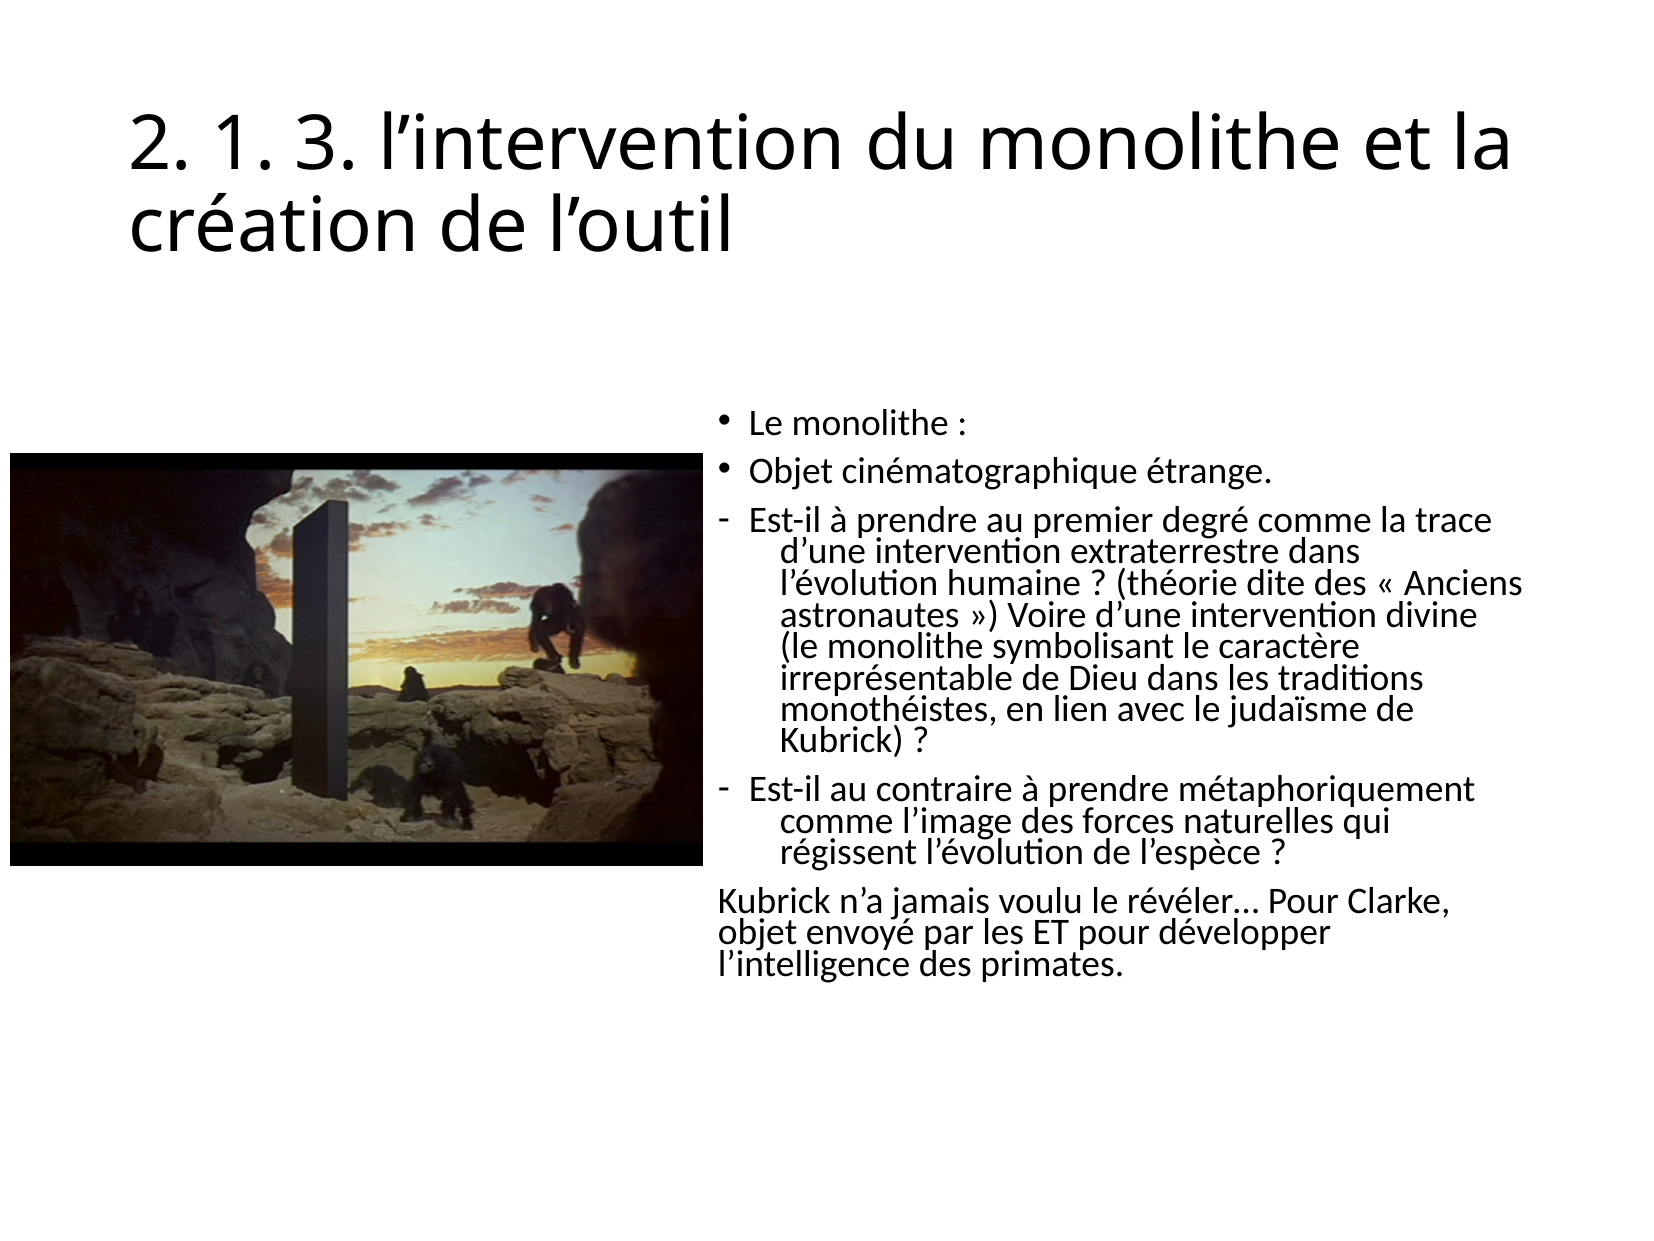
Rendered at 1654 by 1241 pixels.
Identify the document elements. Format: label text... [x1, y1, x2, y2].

list Le monolithe : Objet cinématographique étrange. Est-il à prendre au premier degré comme la trace d’une intervention extraterrestre dans l’évolution humaine ? (théorie dite des « Anciens astronautes ») Voire d’une intervention divine (le monolithe symbolisant le caractère irreprésentable de Dieu dans les traditions monothéistes, en lien avec le judaïsme de Kubrick) ? Est-il au contraire à prendre métaphoriquement comme l’image des forces naturelles qui régissent l’évolution de l’espèce ? Kubrick n’a jamais voulu le révéler… Pour Clarke, objet envoyé par les ET pour développer l’intelligence des primates. [702, 402, 1540, 993]
picture [10, 453, 703, 866]
title 2. 1. 3. l’intervention du monolithe et la création de l’outil [113, 66, 1540, 306]
